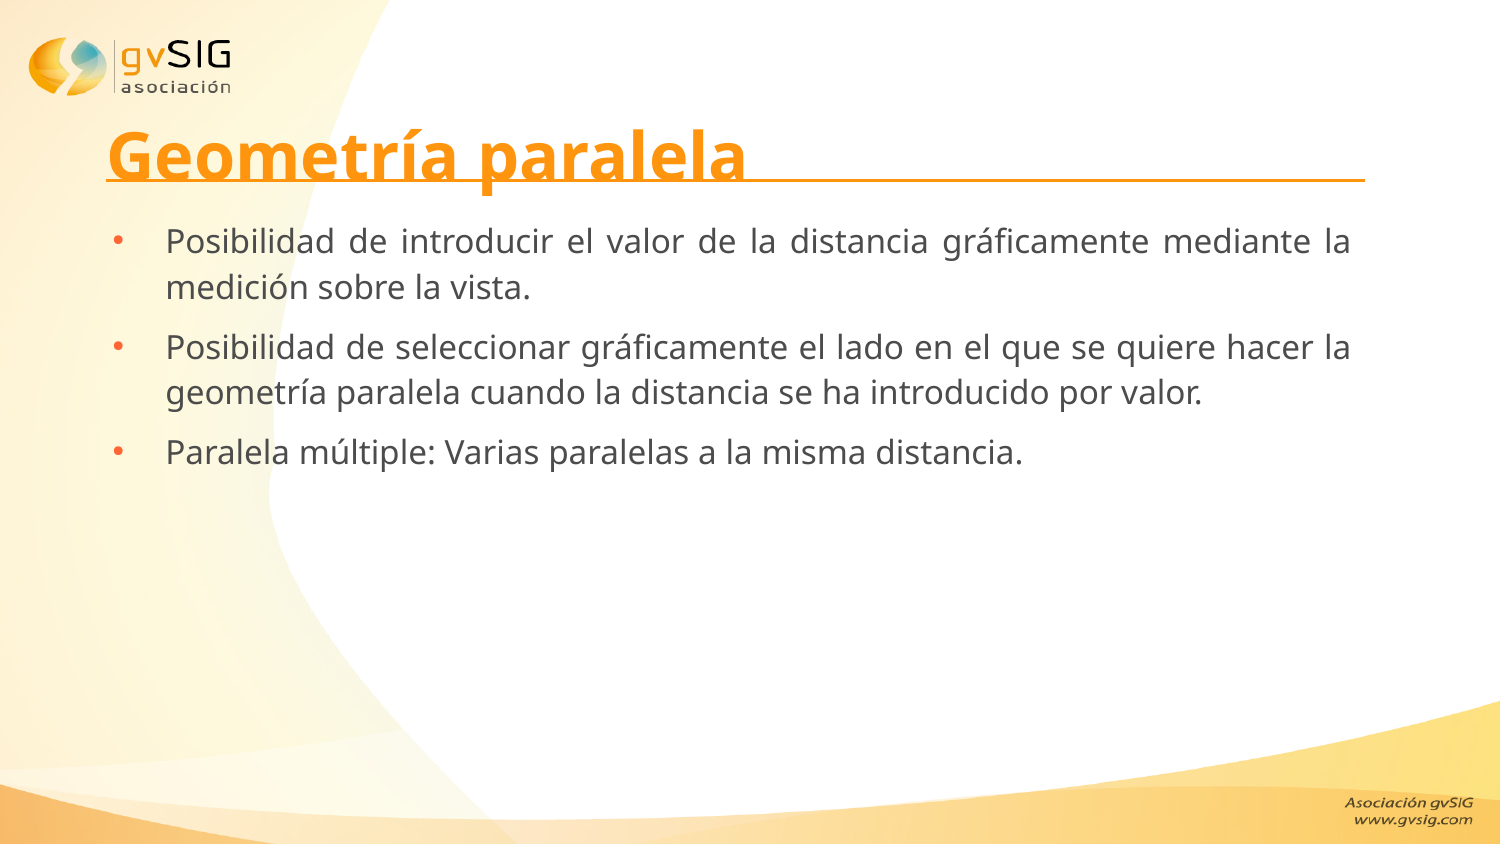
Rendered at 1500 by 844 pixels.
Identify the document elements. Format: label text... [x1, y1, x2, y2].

picture [0, 0, 1500, 844]
title Geometría paralela [106, 115, 1457, 193]
list Posibilidad de introducir el valor de la distancia gráficamente mediante la medición sobre la vista. Posibilidad de seleccionar gráficamente el lado en el que se quiere hacer la geometría paralela cuando la distancia se ha introducido por valor. Paralela múltiple: Varias paralelas a la misma distancia. [94, 218, 1354, 781]
